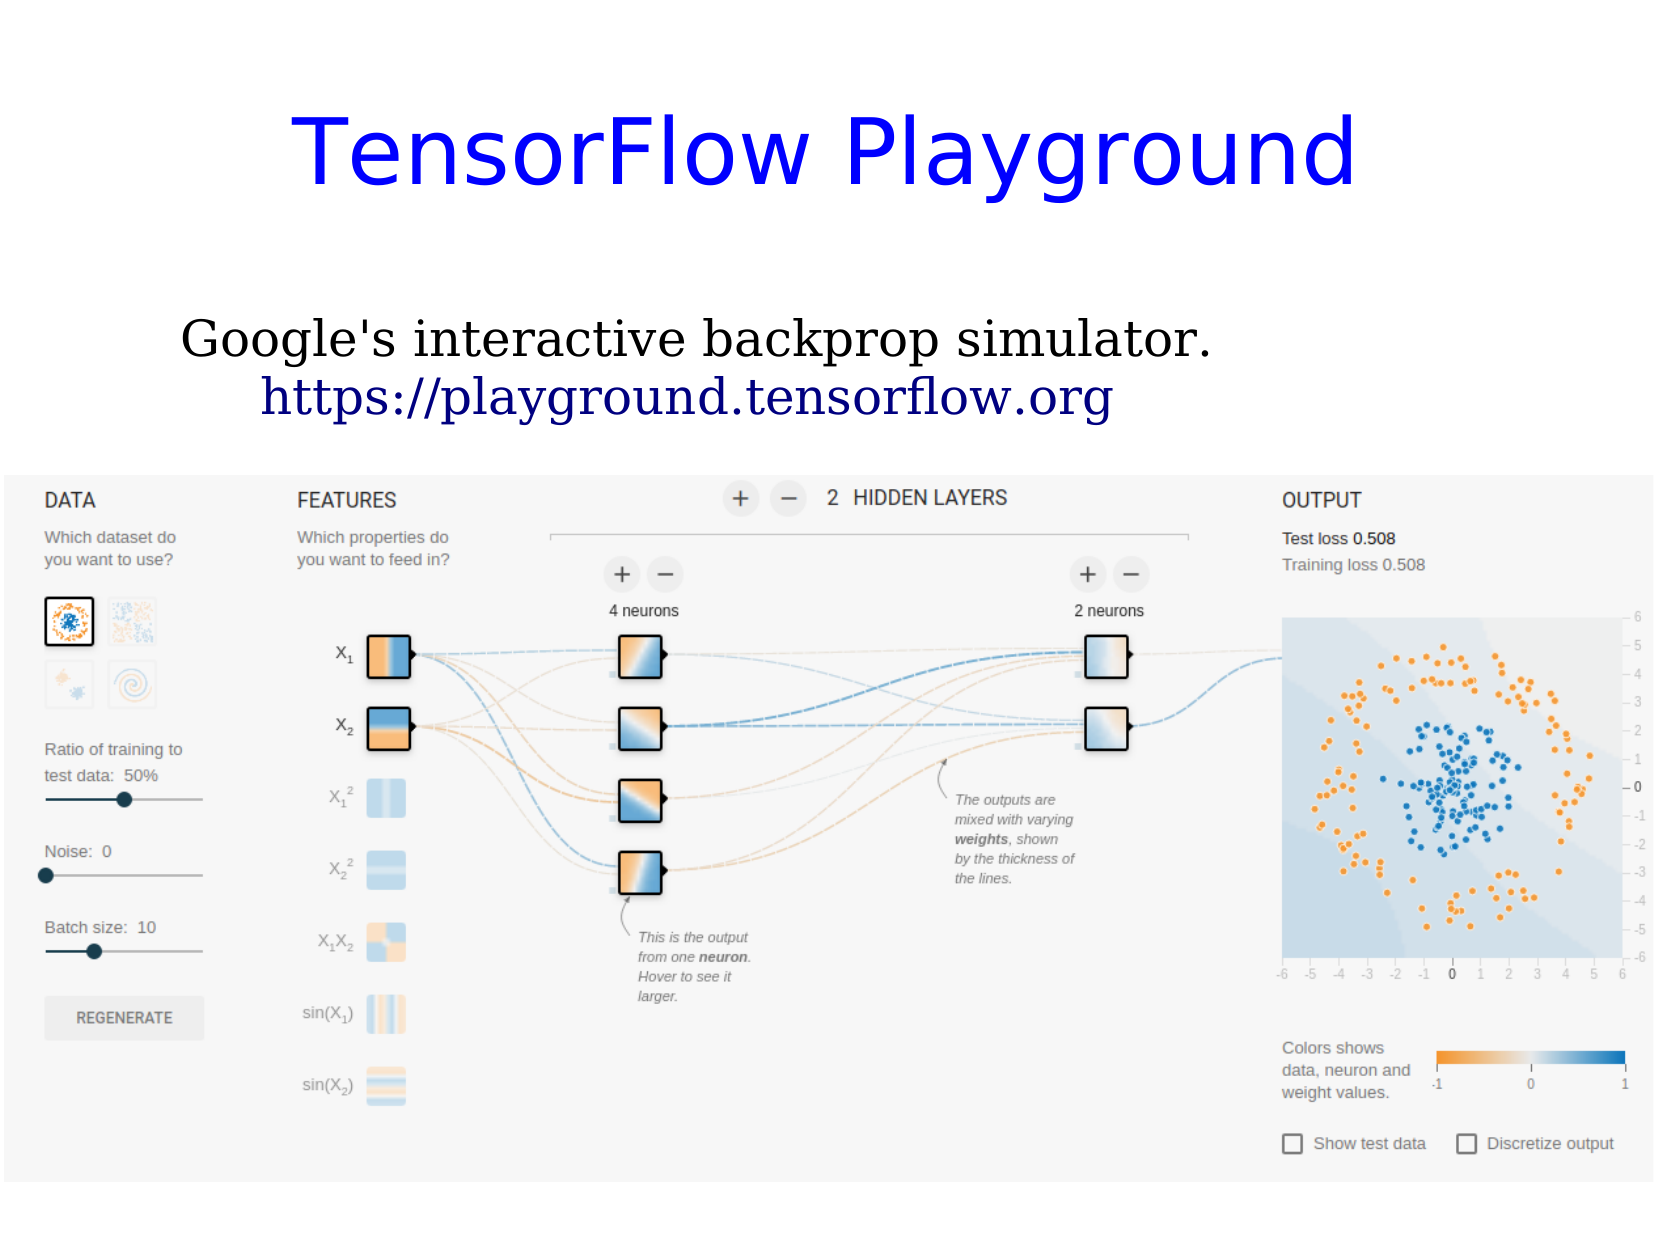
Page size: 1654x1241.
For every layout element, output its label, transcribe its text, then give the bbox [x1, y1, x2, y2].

picture [4, 475, 1654, 1183]
text_box Google's interactive backprop simulator. https://playground.tensorflow.org [180, 309, 1454, 427]
title TensorFlow Playground [121, 102, 1534, 310]
